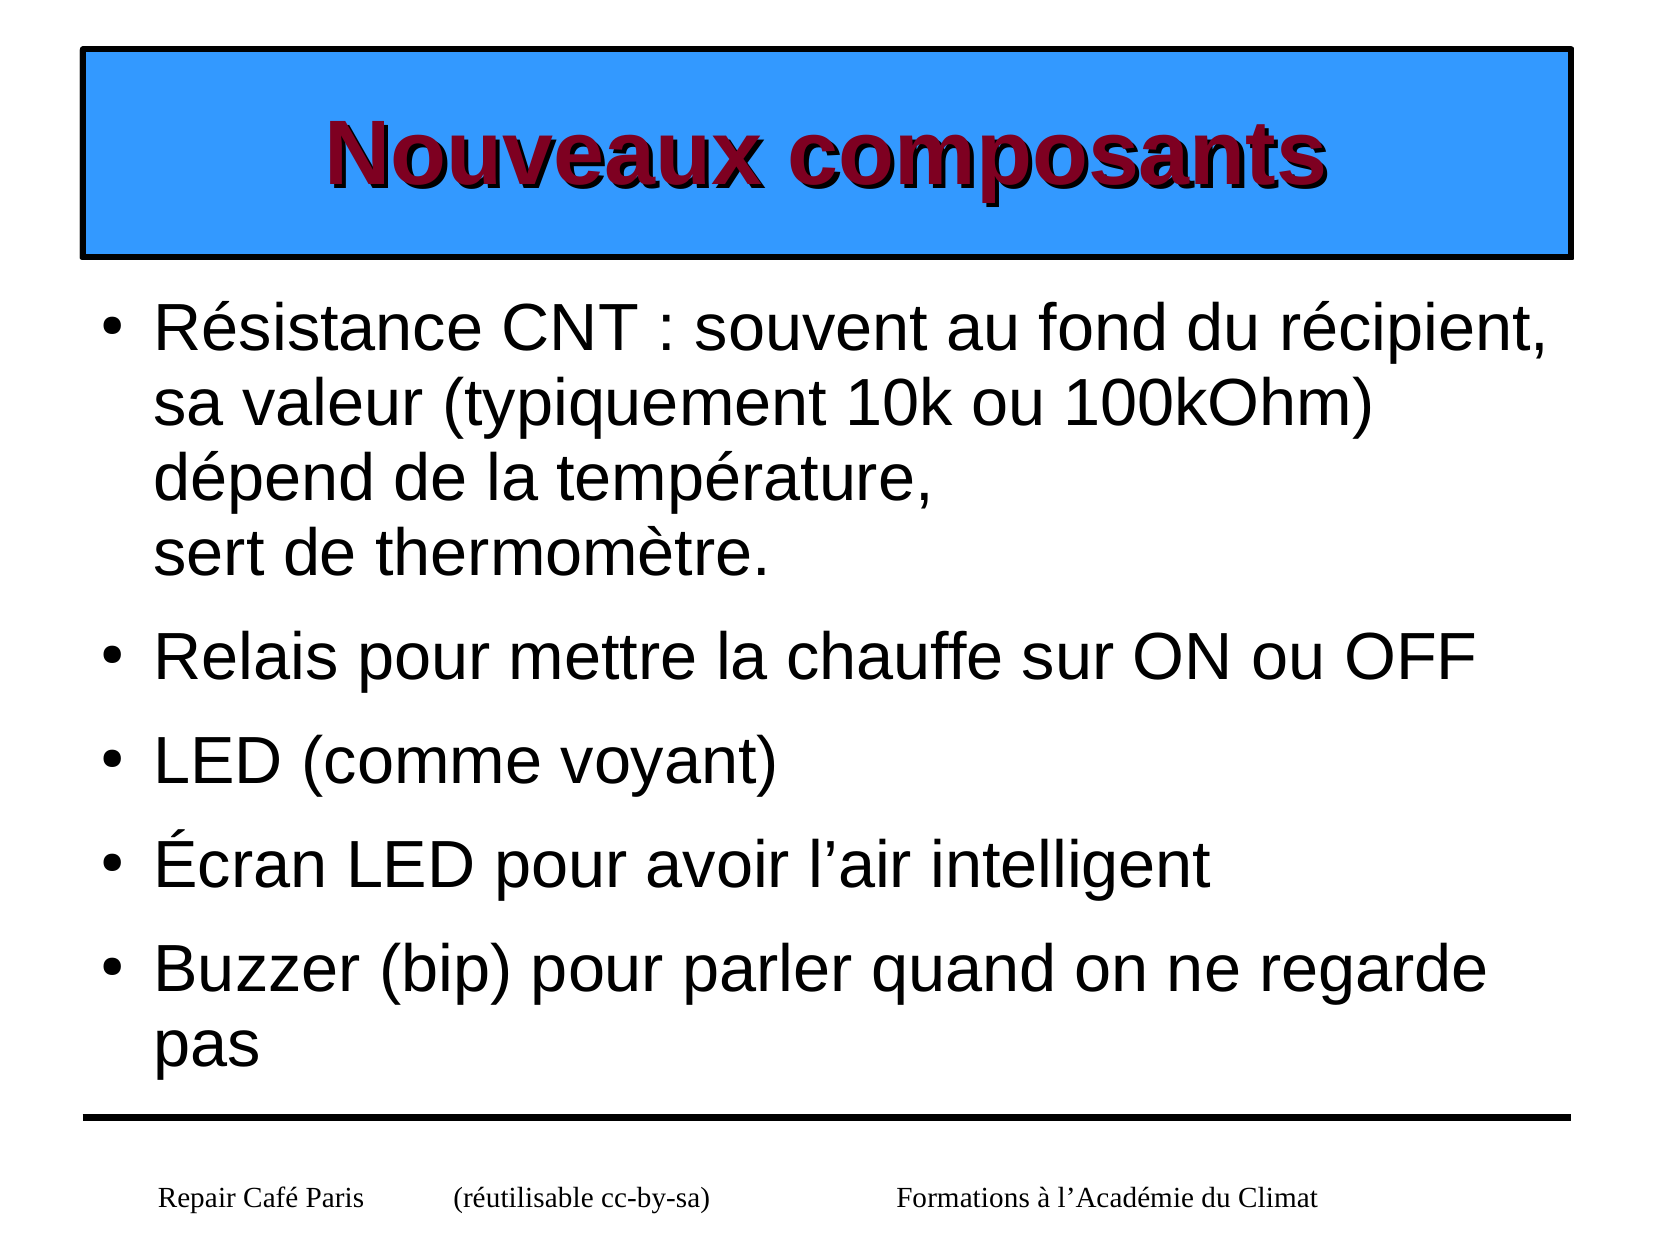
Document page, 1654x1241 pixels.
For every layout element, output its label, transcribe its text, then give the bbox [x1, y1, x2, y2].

list Résistance CNT : souvent au fond du récipient, sa valeur (typiquement 10k ou 100kOhm) dépend de la température, sert de thermomètre. Relais pour mettre la chauffe sur ON ou OFF LED (comme voyant) Écran LED pour avoir l’air intelligent Buzzer (bip) pour parler quand on ne regarde pas [82, 290, 1571, 1082]
title Nouveaux composants [82, 49, 1571, 257]
